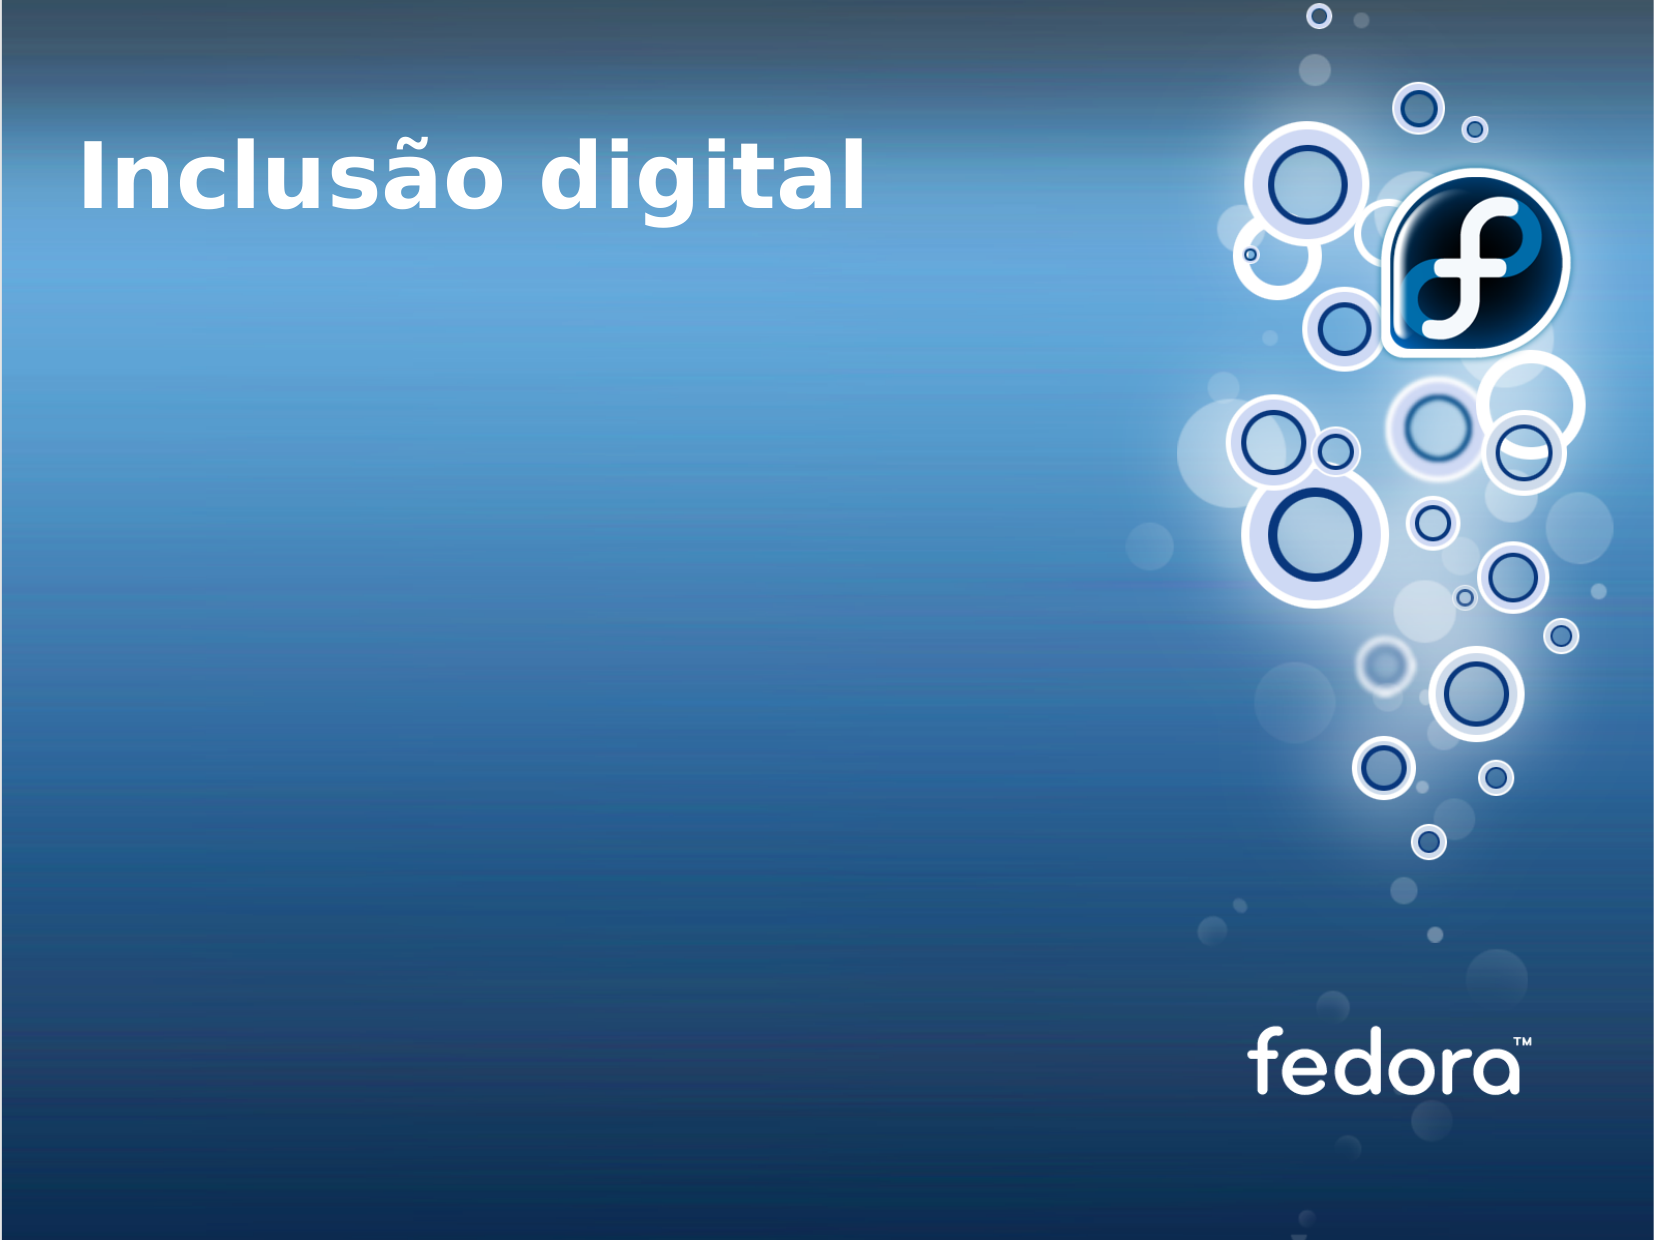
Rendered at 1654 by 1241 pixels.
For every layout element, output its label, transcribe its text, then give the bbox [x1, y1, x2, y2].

picture [1, 0, 1654, 1240]
title Inclusão digital [76, 73, 1565, 281]
